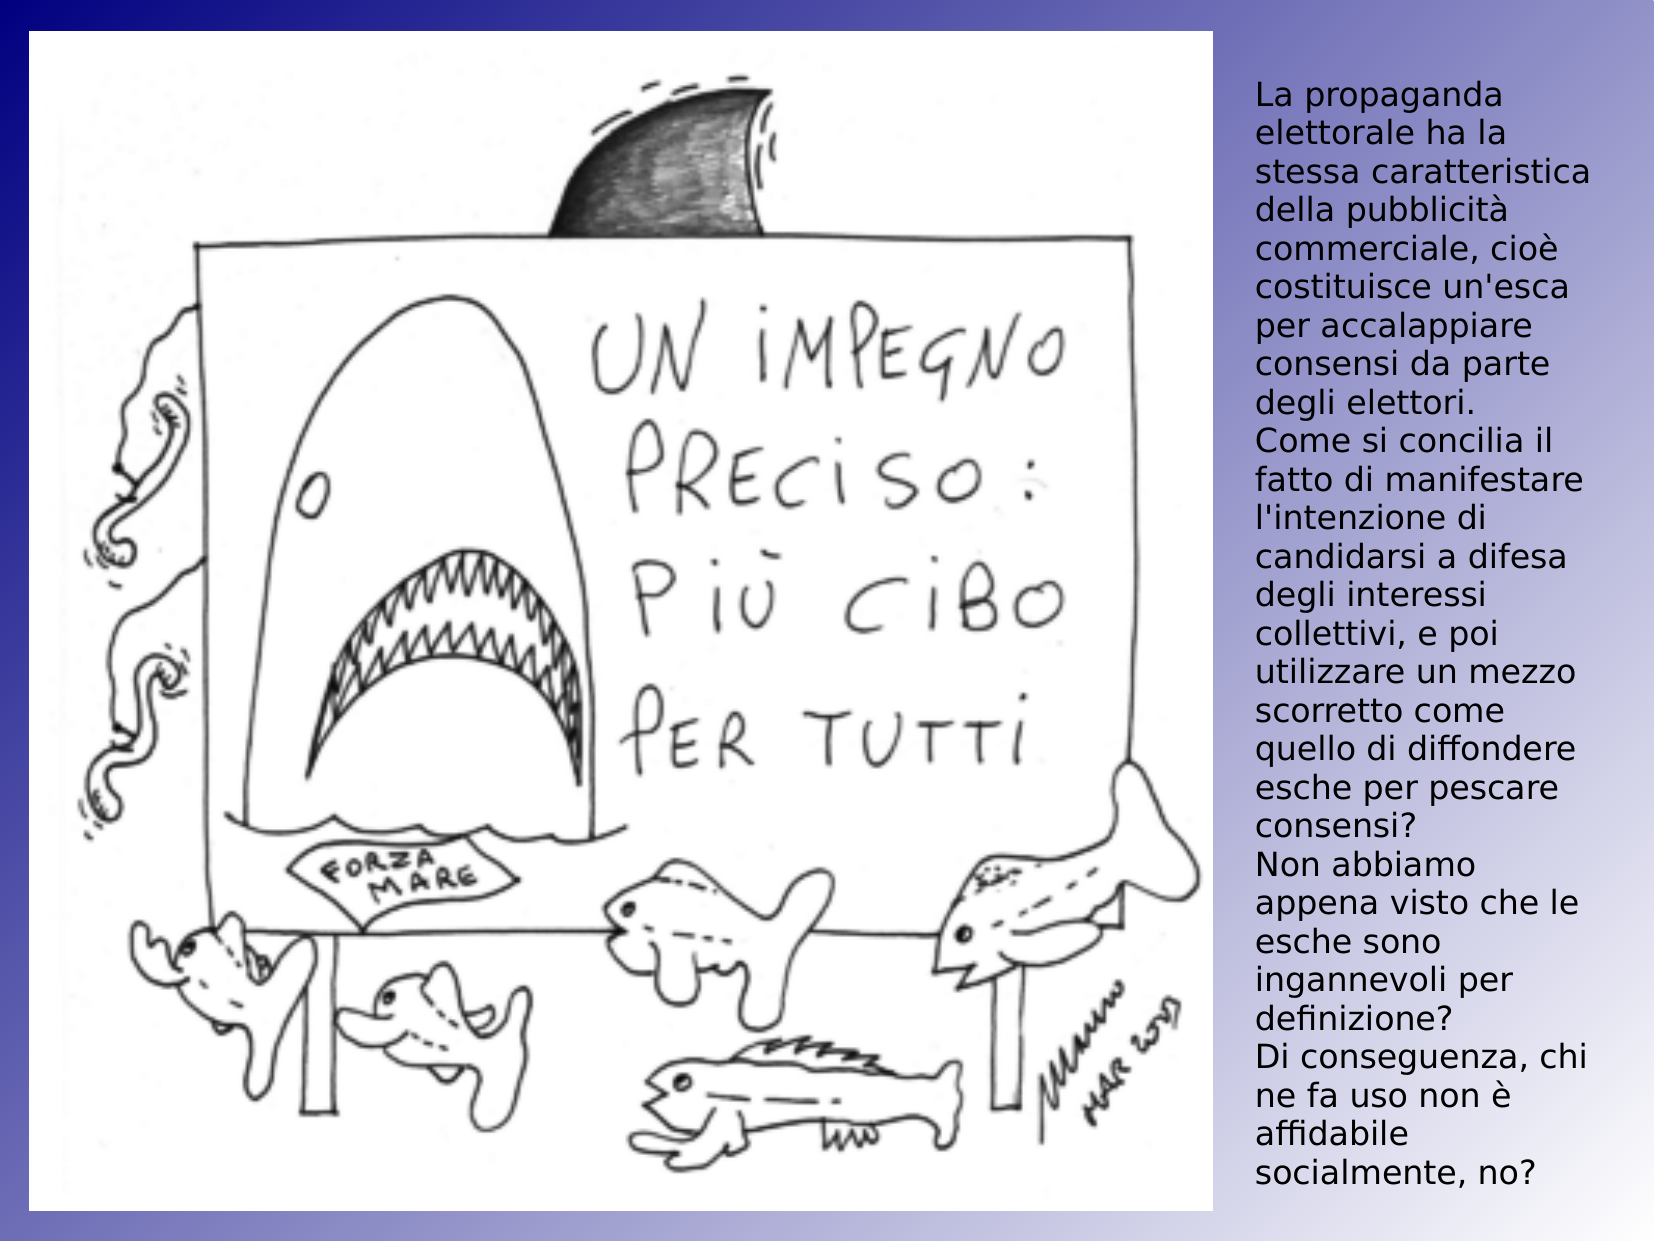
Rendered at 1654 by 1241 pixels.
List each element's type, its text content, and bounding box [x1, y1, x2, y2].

picture [29, 31, 1213, 1211]
text_box La propaganda elettorale ha la stessa caratteristica della pubblicità commerciale, cioè costituisce un'esca per accalappiare consensi da parte degli elettori. Come si concilia il fatto di manifestare l'intenzione di candidarsi a difesa degli interessi collettivi, e poi utilizzare un mezzo scorretto come quello di diffondere esche per pescare consensi? Non abbiamo appena visto che le esche sono ingannevoli per definizione? Di conseguenza, chi ne fa uso non è affidabile socialmente, no? [1240, 29, 1625, 1211]
